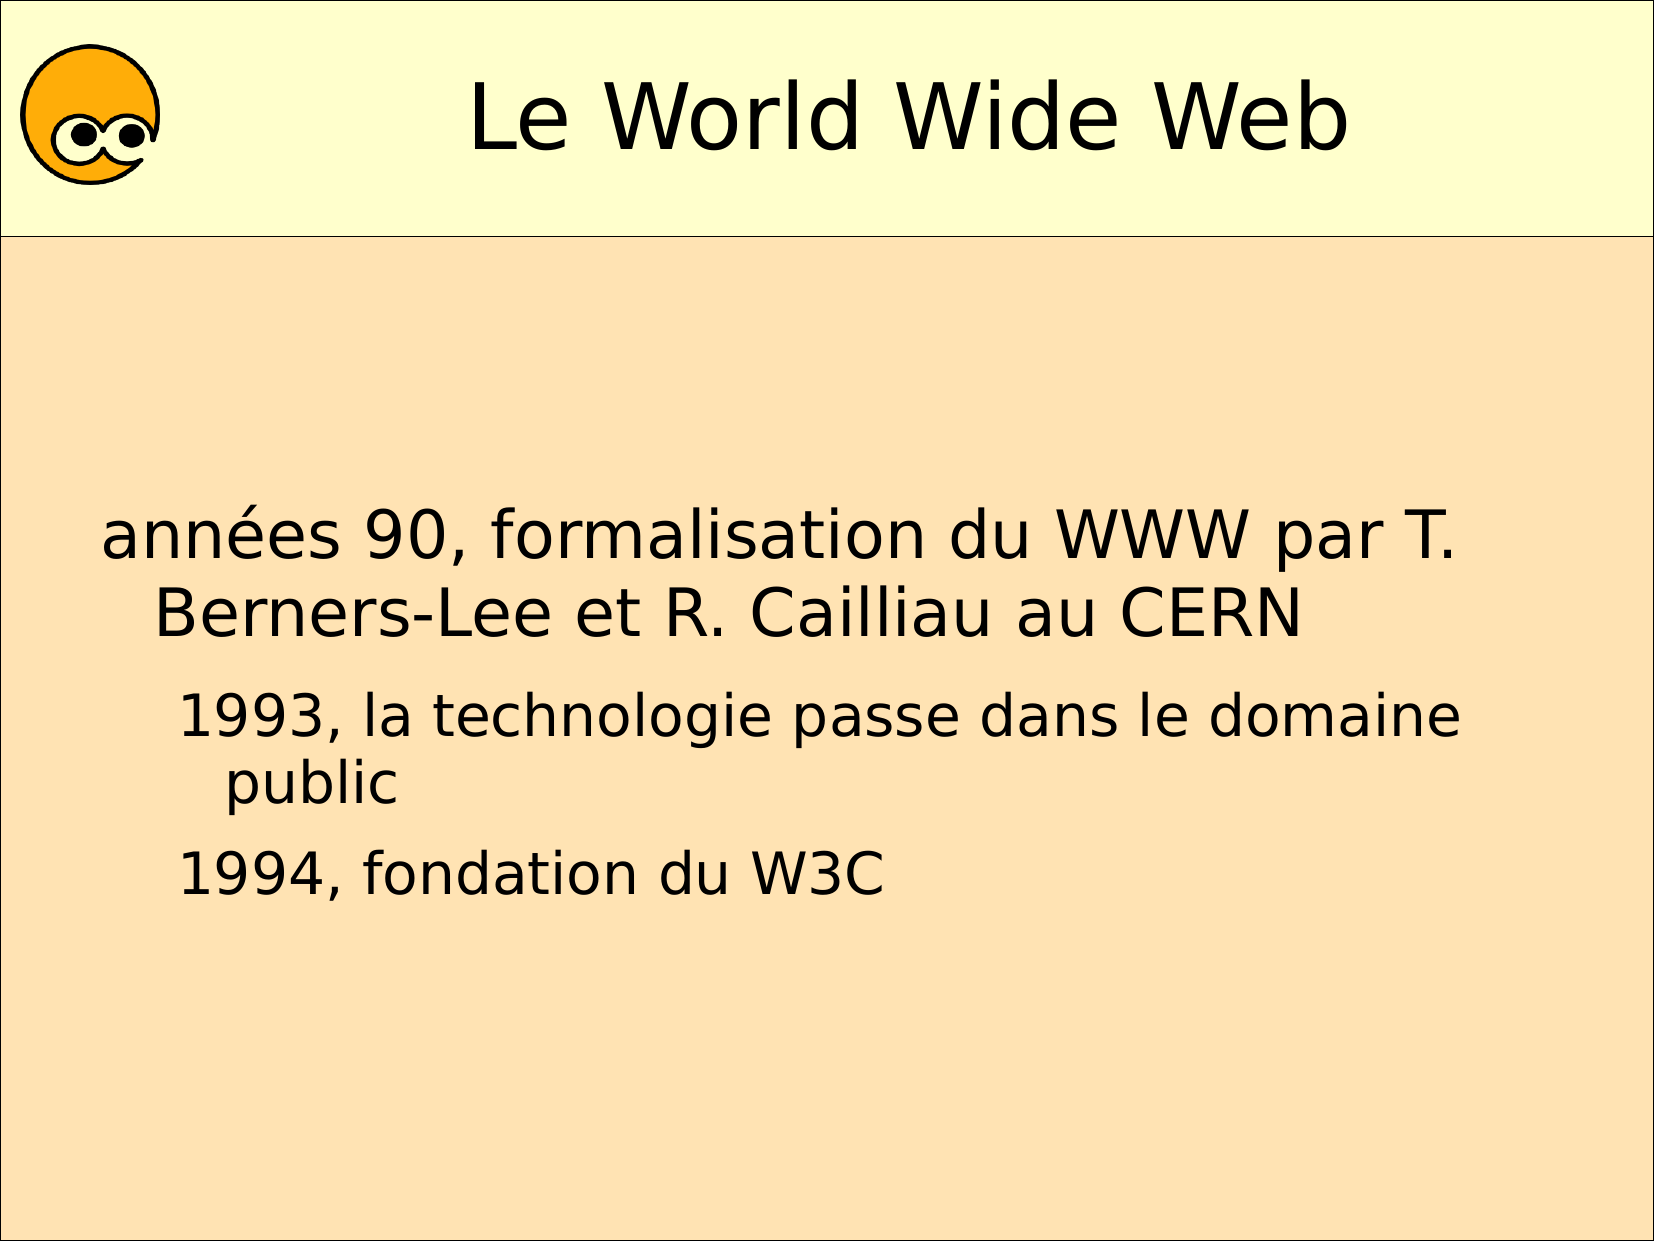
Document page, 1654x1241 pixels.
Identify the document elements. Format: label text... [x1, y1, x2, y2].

picture [20, 44, 160, 185]
title Le World Wide Web [165, 13, 1654, 222]
list années 90, formalisation du WWW par T. Berners-Lee et R. Cailliau au CERN 1993, la technologie passe dans le domaine public 1994, fondation du W3C [82, 496, 1571, 909]
